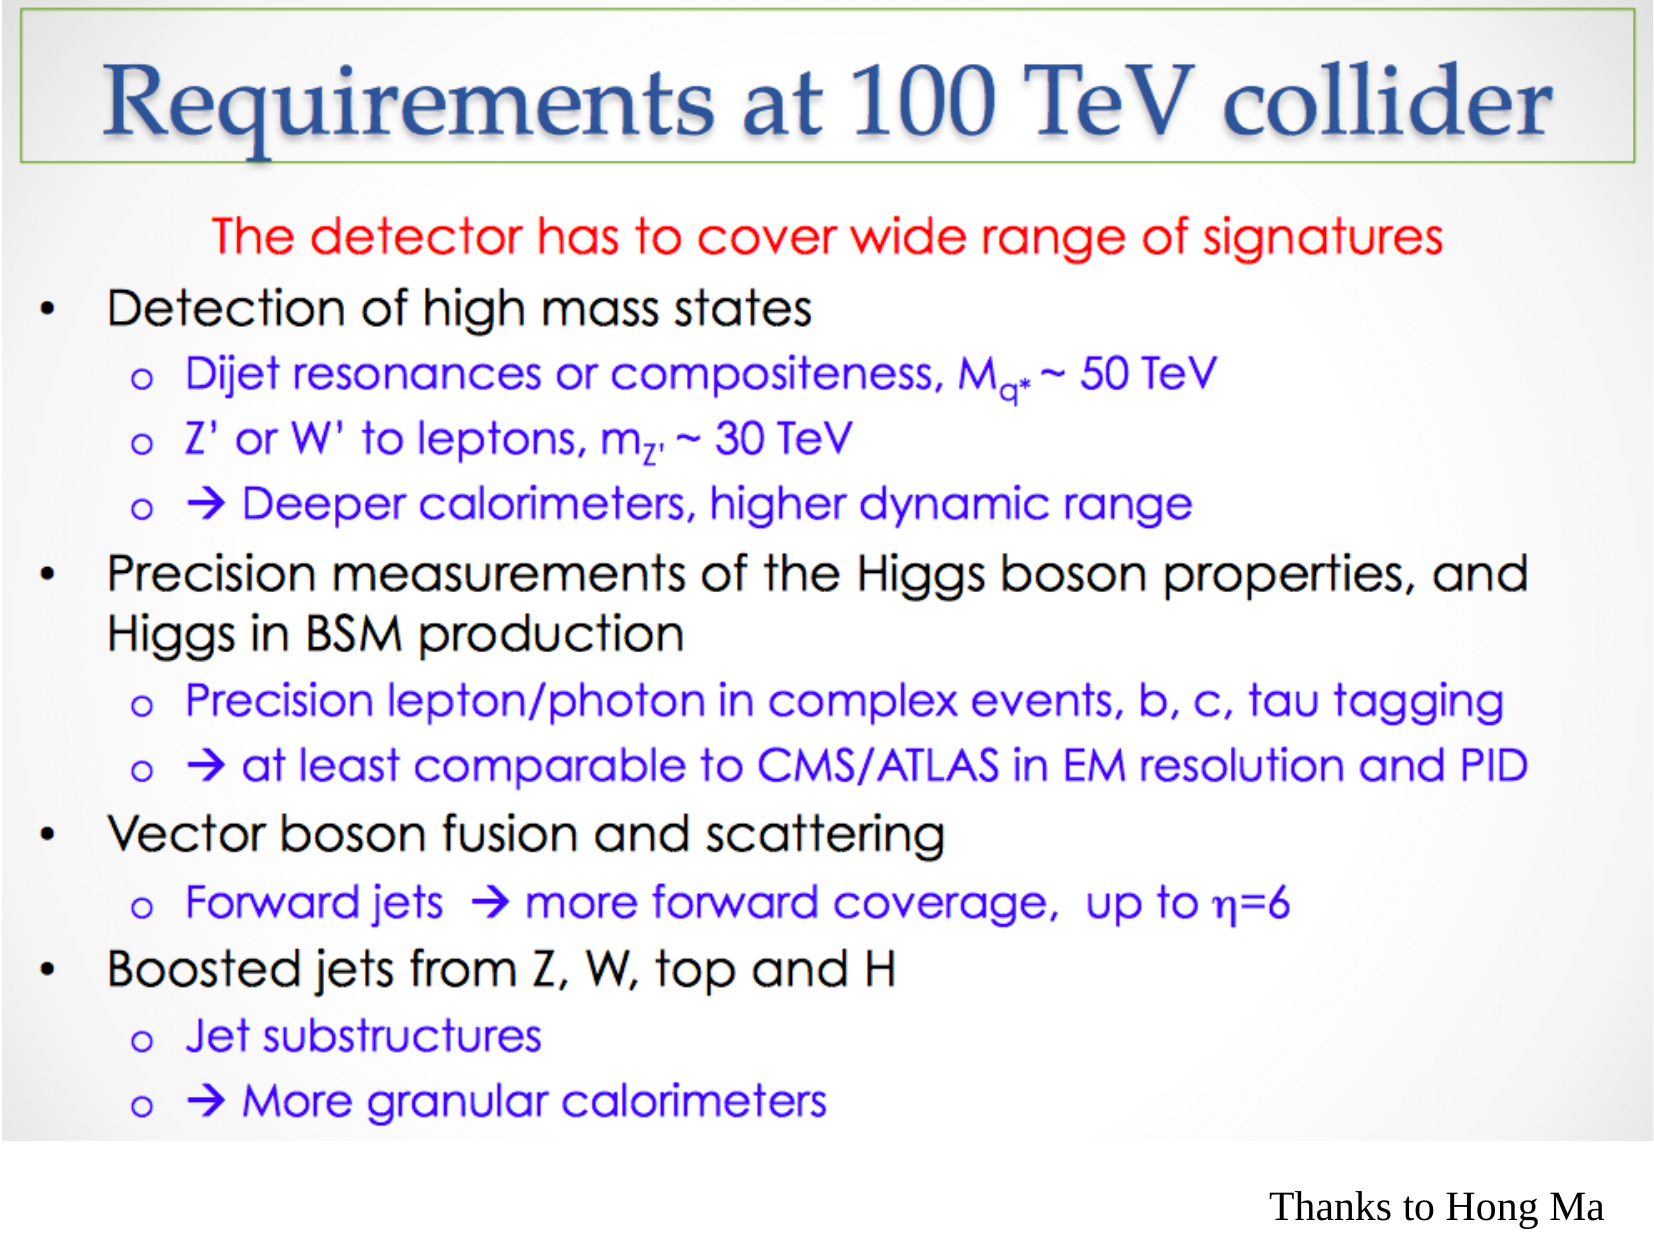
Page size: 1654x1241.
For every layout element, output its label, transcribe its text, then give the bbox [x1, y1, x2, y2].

picture [2, 0, 1654, 1141]
text_box Thanks to Hong Ma [1269, 1183, 1604, 1230]
